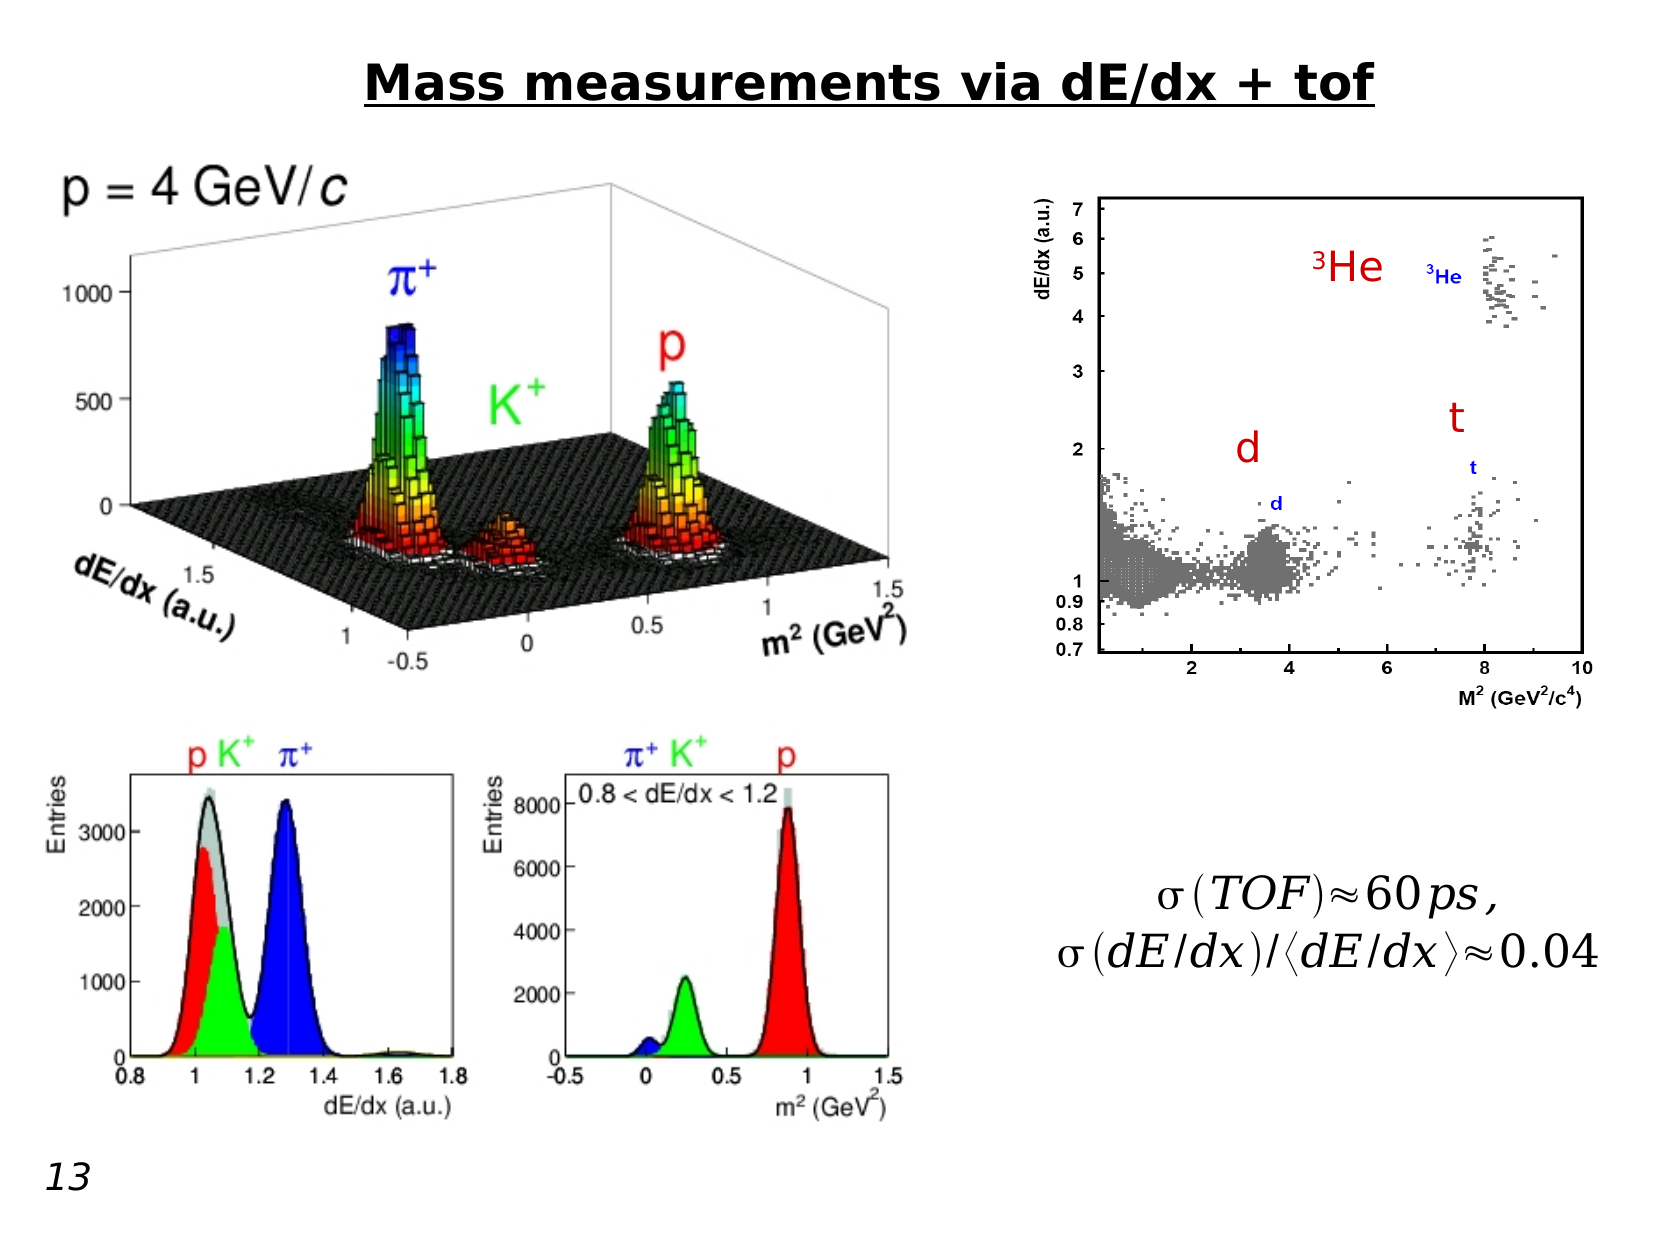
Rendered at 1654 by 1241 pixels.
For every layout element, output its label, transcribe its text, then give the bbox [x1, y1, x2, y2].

picture [44, 149, 914, 1127]
text_box t [1433, 386, 1480, 451]
text_box d [1220, 416, 1277, 481]
picture [1027, 191, 1597, 714]
text_box Mass measurements via dE/dx + tof [363, 54, 1376, 113]
chart [1049, 867, 1606, 1014]
text_box 3He [1296, 235, 1399, 300]
